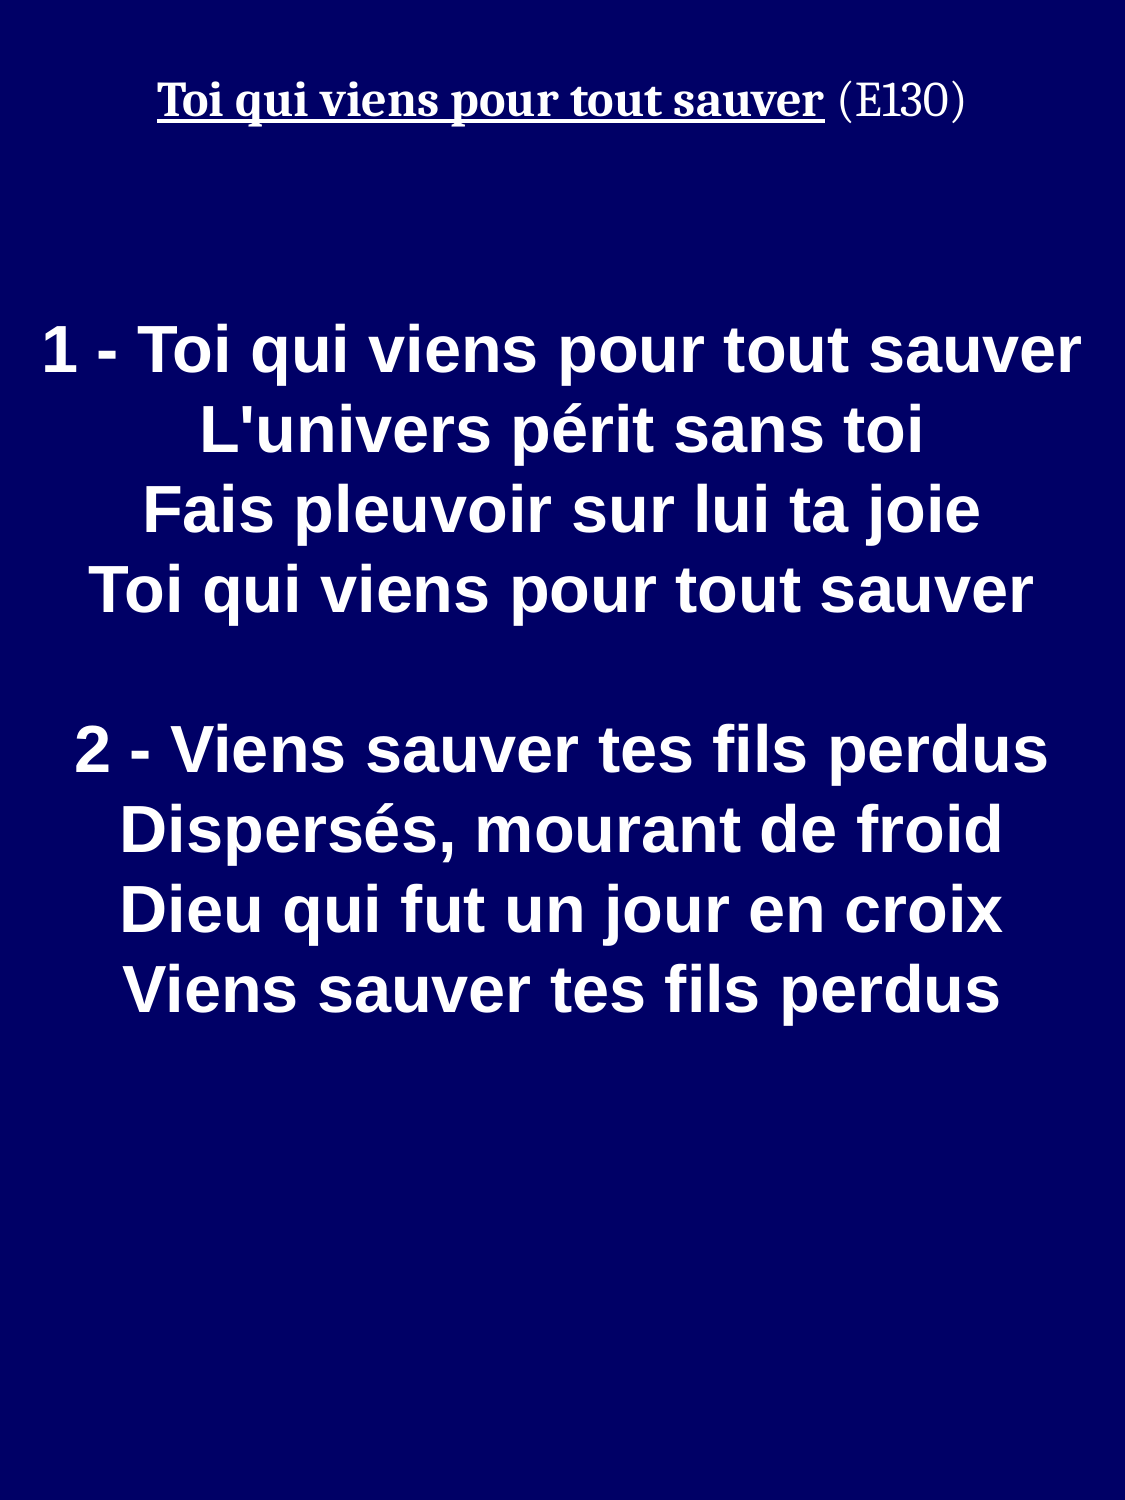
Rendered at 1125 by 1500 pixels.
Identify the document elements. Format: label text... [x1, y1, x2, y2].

text_box Toi qui viens pour tout sauver (E130) 1 - Toi qui viens pour tout sauver L'univers périt sans toi Fais pleuvoir sur lui ta joie Toi qui viens pour tout sauver 2 - Viens sauver tes fils perdus Dispersés, mourant de froid Dieu qui fut un jour en croix Viens sauver tes fils perdus [0, 58, 1125, 1154]
